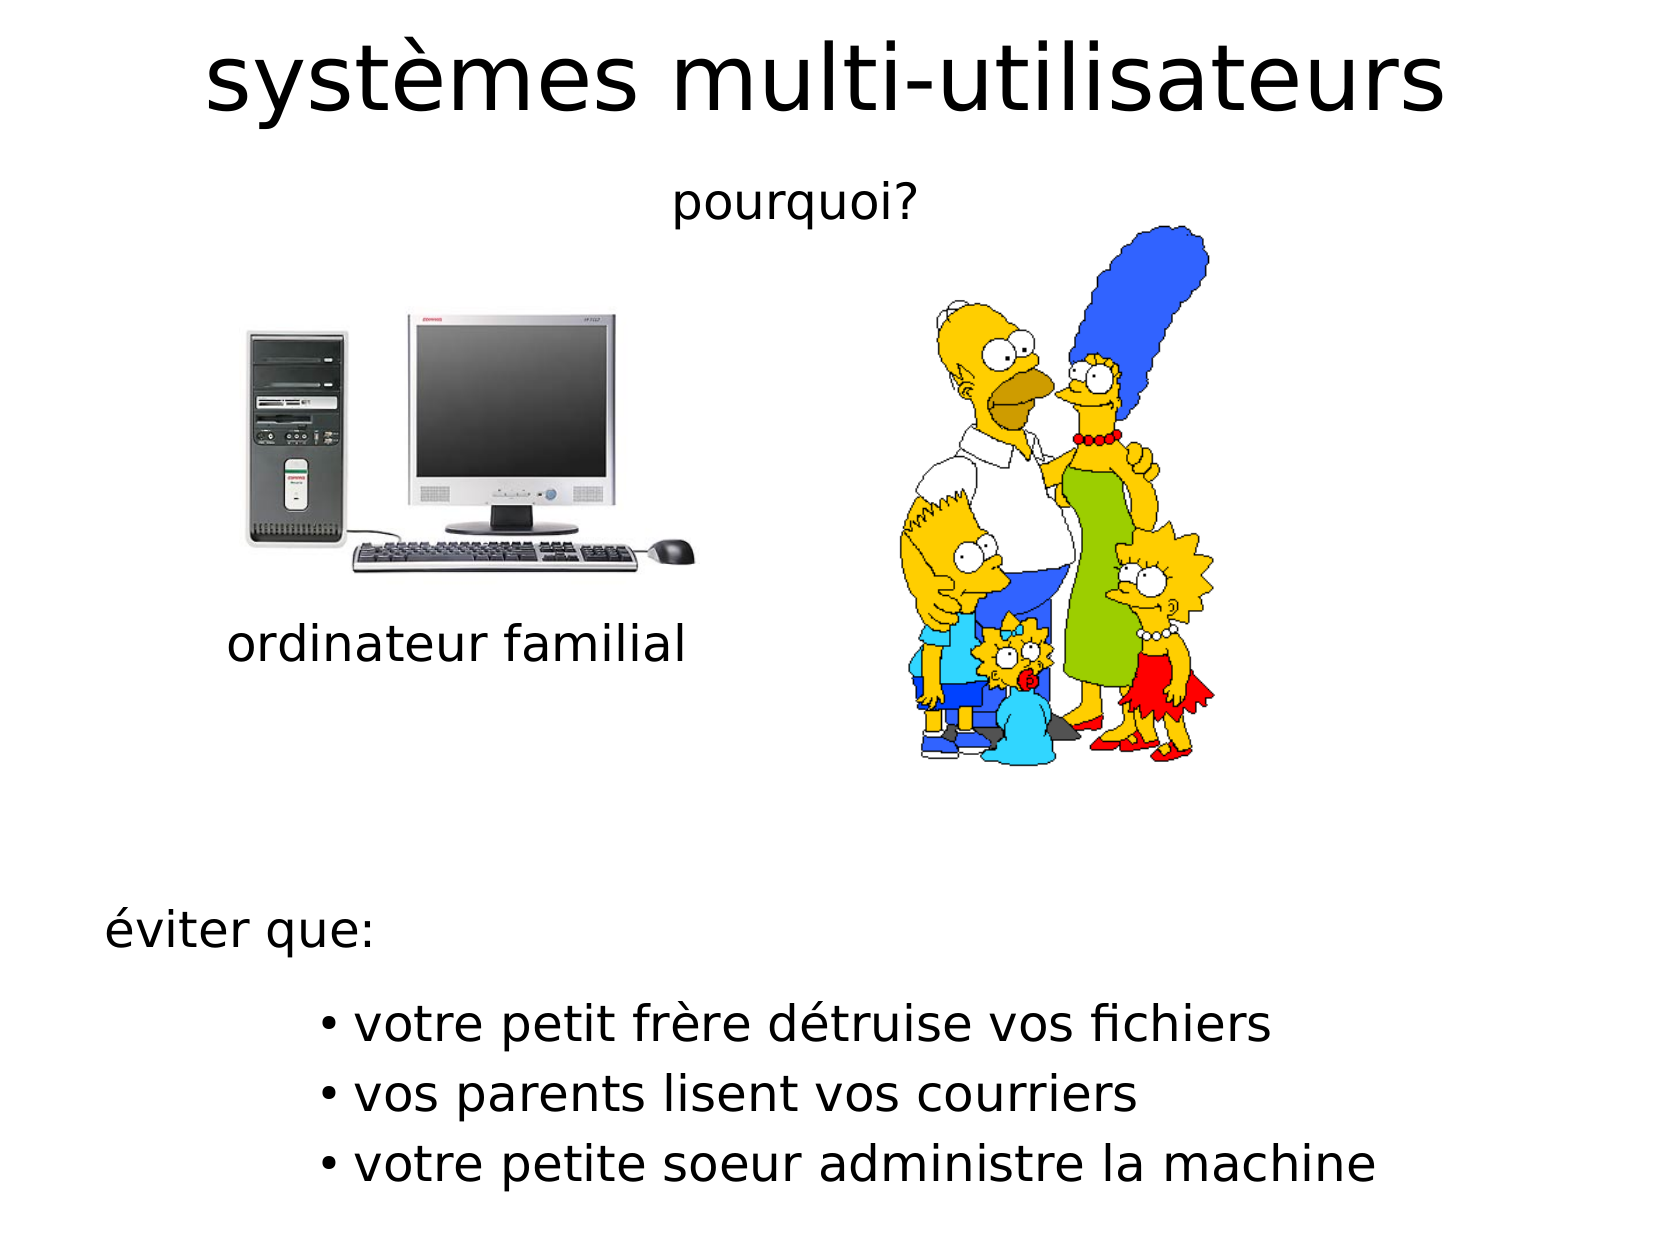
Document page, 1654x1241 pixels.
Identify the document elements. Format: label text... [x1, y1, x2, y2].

text_box pourquoi? [671, 173, 921, 232]
text_box éviter que: [88, 900, 696, 1018]
text_box ordinateur familial [226, 615, 688, 674]
picture [239, 214, 700, 676]
text_box votre petit frère détruise vos fichiers vos parents lisent vos courriers votre petite soeur administre la machine [320, 995, 1379, 1194]
picture [882, 219, 1260, 776]
title systèmes multi-utilisateurs [136, 17, 1518, 140]
